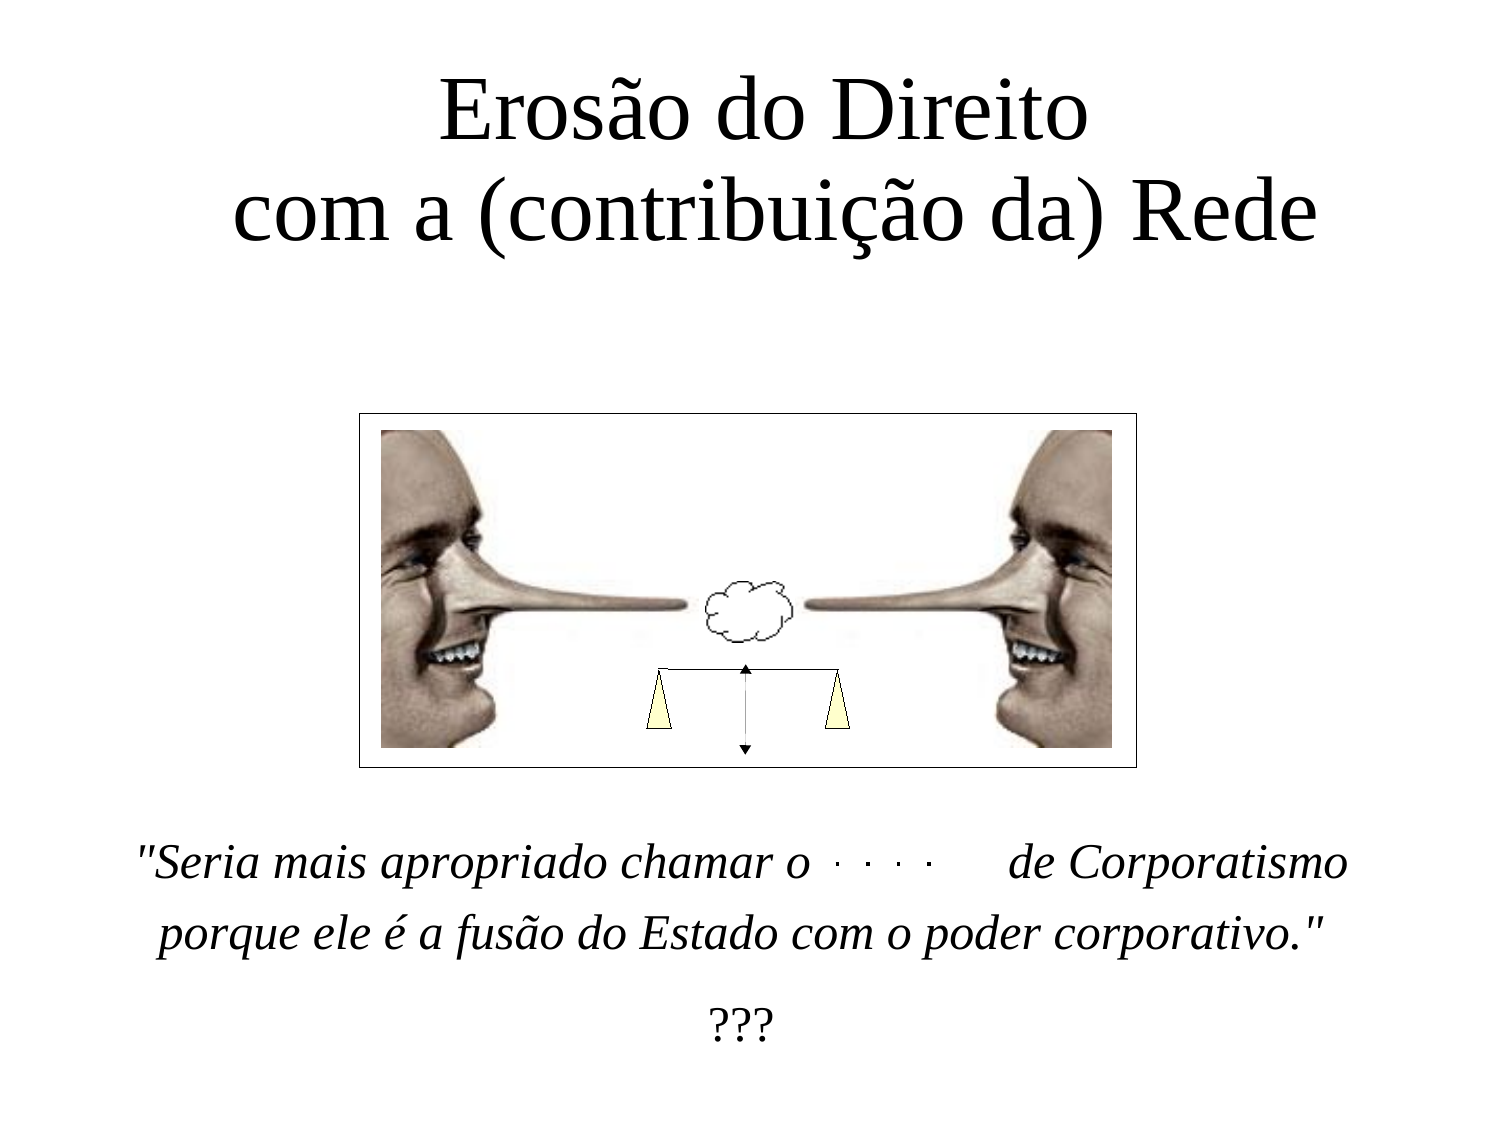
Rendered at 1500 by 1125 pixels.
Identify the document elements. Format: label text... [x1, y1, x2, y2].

text_box [646, 670, 672, 729]
picture [705, 430, 1112, 748]
text_box [825, 670, 850, 729]
title Erosão do Direito com a (contribuição da) Rede [138, 50, 1414, 269]
picture [381, 430, 699, 748]
text_box "Seria mais apropriado chamar o Facismo de Corporatismo porque ele é a fusão do Estado com o poder corporativo." ??? [133, 818, 1371, 1062]
